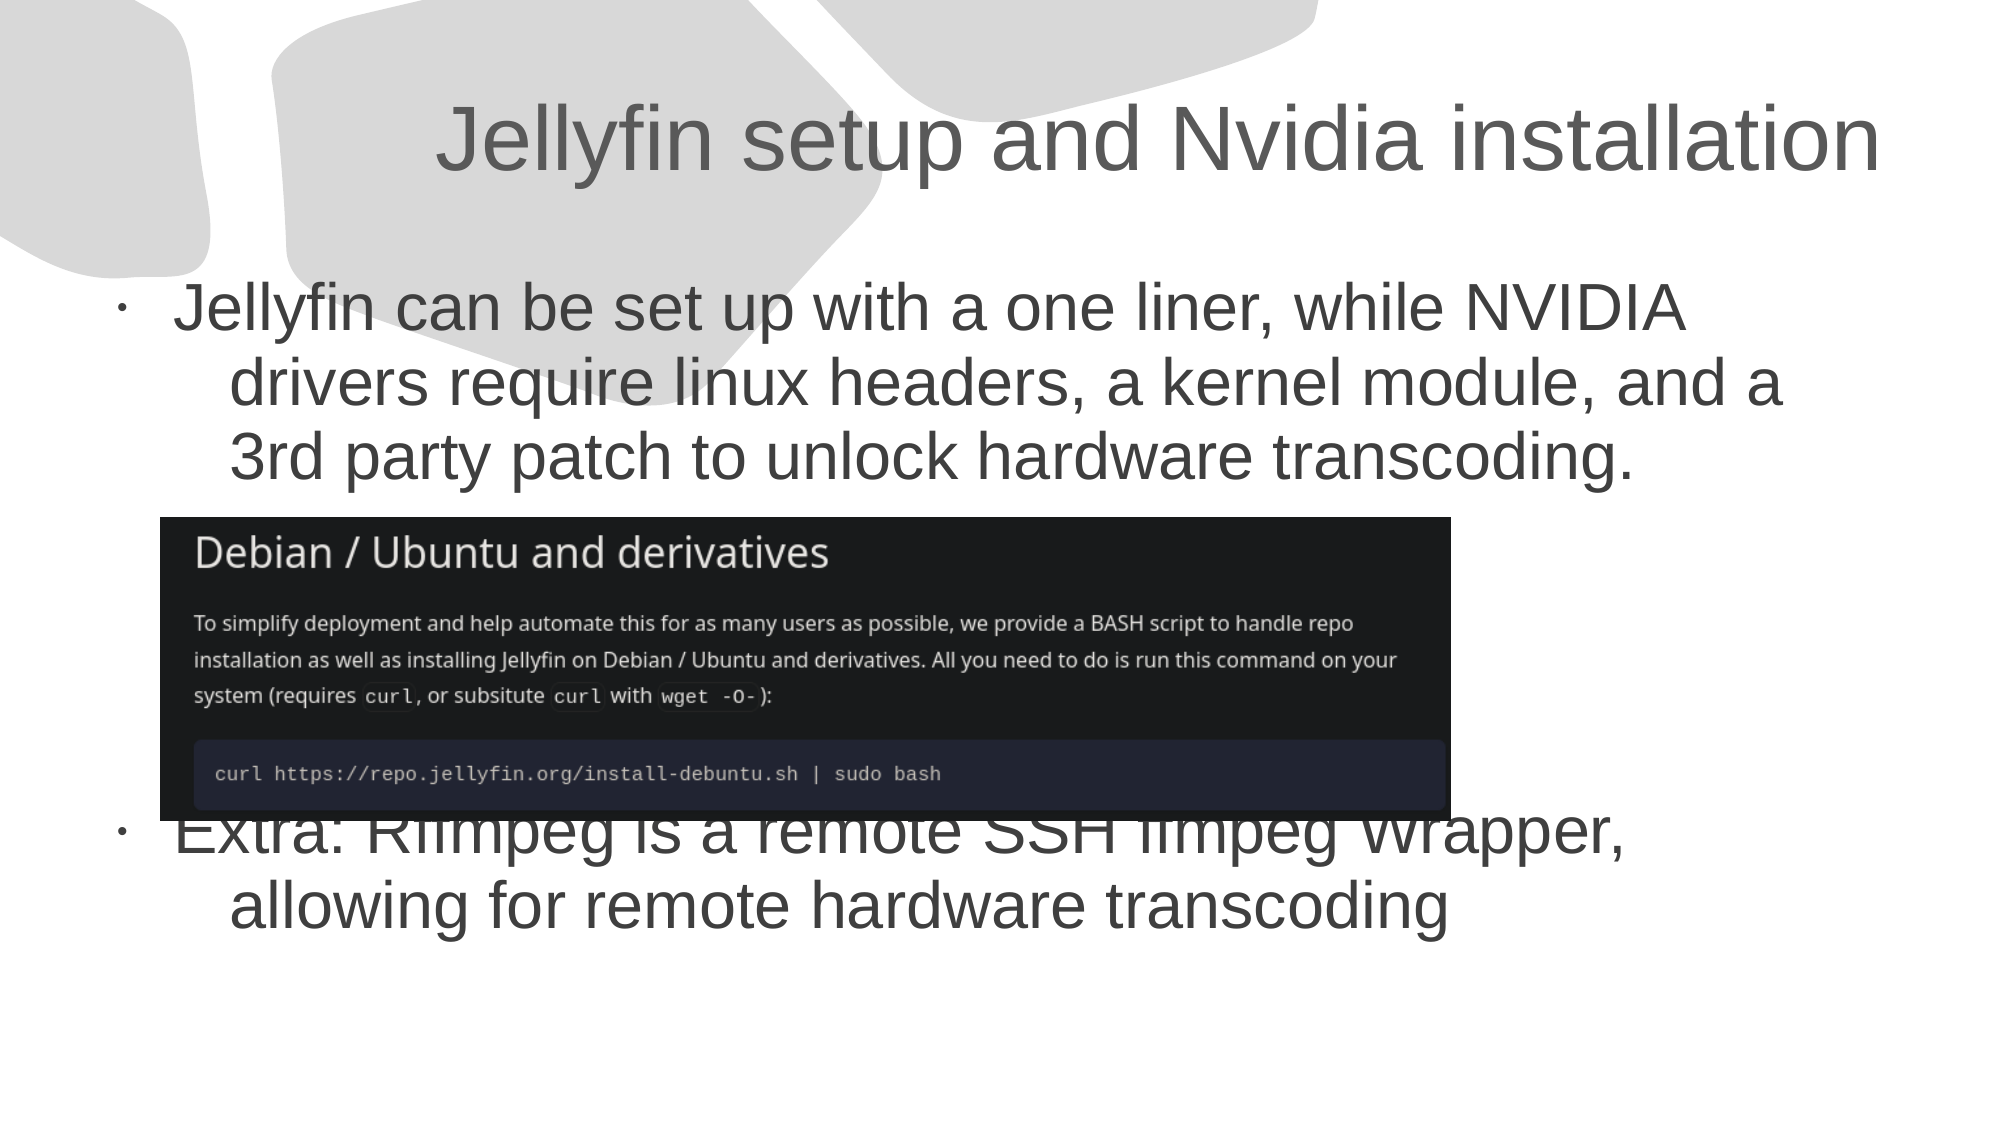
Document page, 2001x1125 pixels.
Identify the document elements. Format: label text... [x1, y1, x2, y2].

title Jellyfin setup and Nvidia installation [99, 45, 1900, 233]
list Jellyfin can be set up with a one liner, while NVIDIA drivers require linux headers, a kernel module, and a 3rd party patch to unlock hardware transcoding. Extra: Rffmpeg is a remote SSH ffmpeg Wrapper, allowing for remote hardware transcoding [99, 262, 1900, 1076]
picture [160, 517, 1451, 821]
